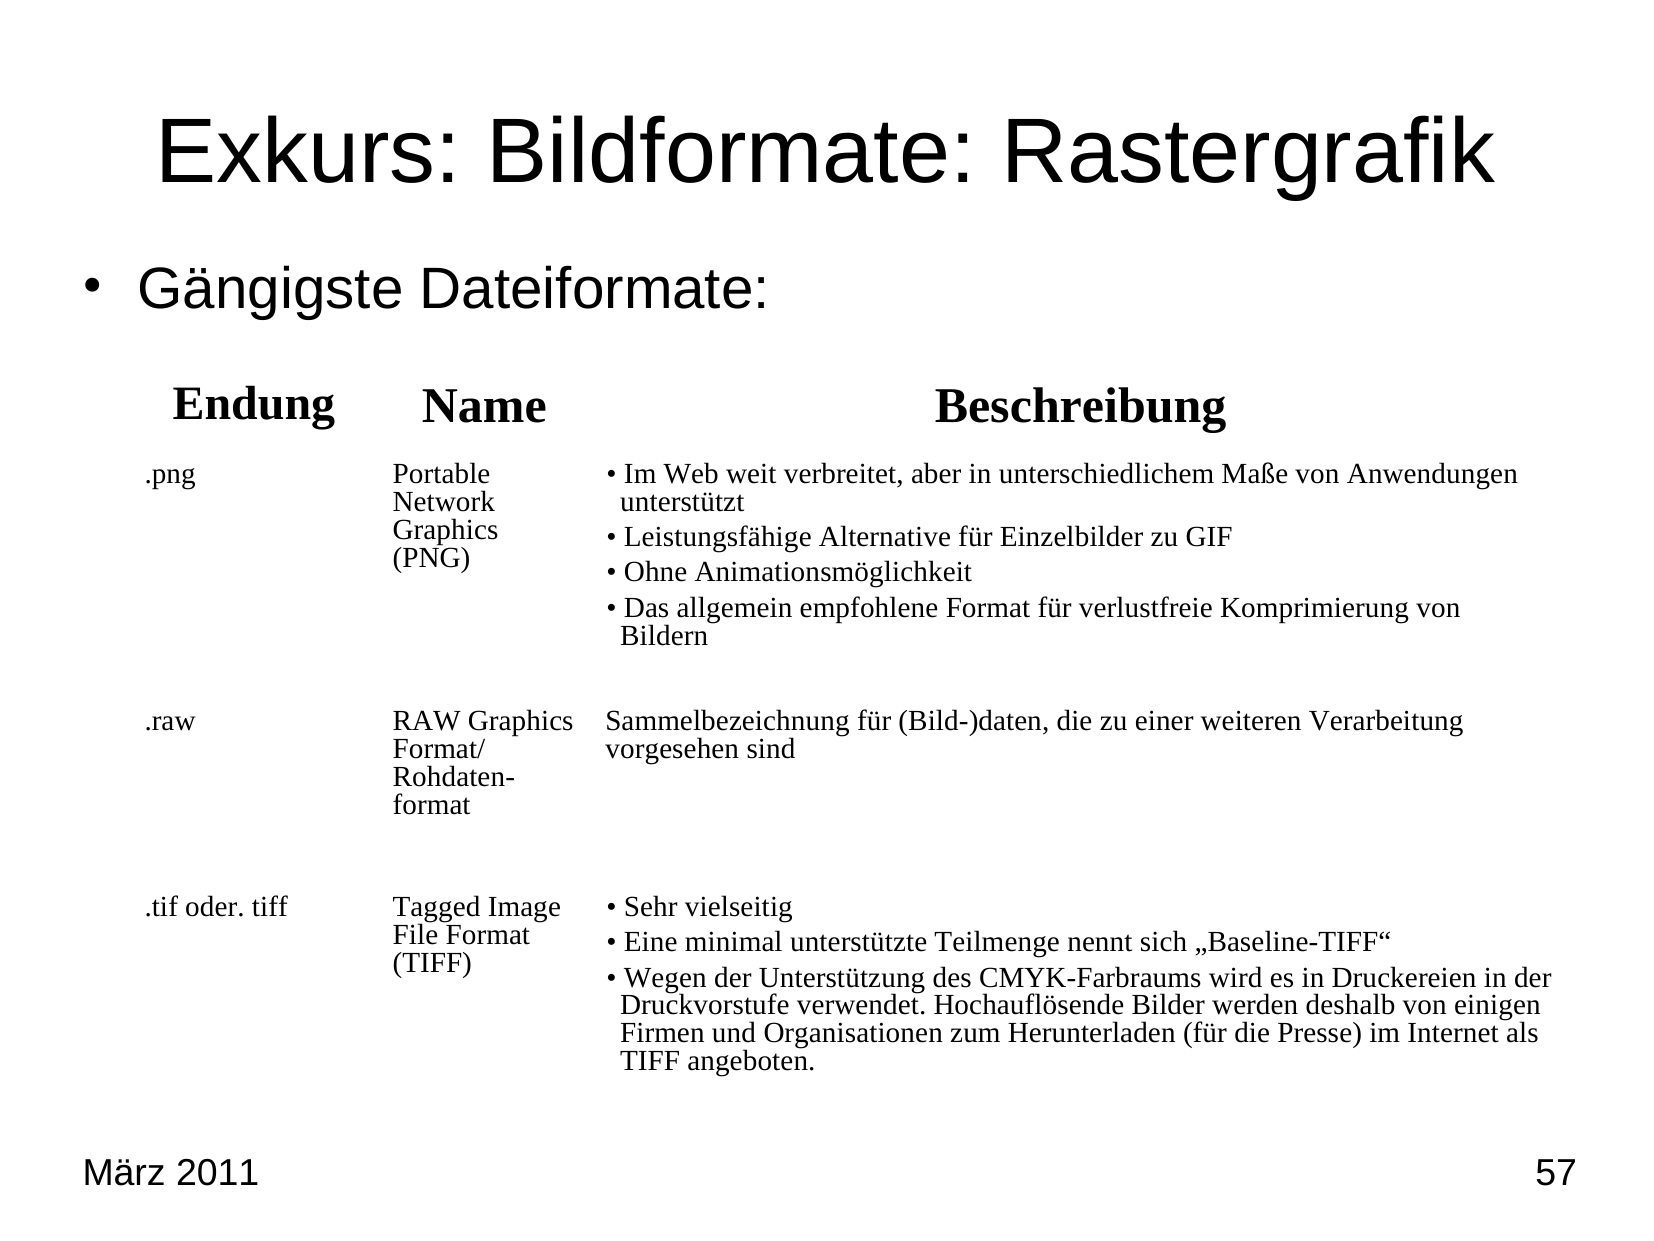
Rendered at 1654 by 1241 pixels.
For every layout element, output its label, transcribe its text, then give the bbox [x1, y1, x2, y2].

table_header Beschreibung [591, 351, 1571, 440]
list Gängigste Dateiformate: [82, 245, 814, 340]
table_header Name [378, 351, 591, 440]
table_cell RAW Graphics Format/ Rohdaten-format [378, 687, 591, 873]
table_cell Sammelbezeichnung für (Bild-)daten, die zu einer weiteren Verarbeitung vorgesehen sind [591, 687, 1571, 873]
table_cell • Sehr vielseitig • Eine minimal unterstützte Teilmenge nennt sich „Baseline-TIFF“ • Wegen der Unterstützung des CMYK-Farbraums wird es in Druckereien in der Druckvorstufe verwendet. Hochauflösende Bilder werden deshalb von einigen Firmen und Organisationen zum Herunterladen (für die Presse) im Internet als TIFF angeboten. [591, 873, 1571, 1113]
table_header Endung [130, 351, 378, 440]
table_cell Tagged Image File Format (TIFF) [378, 873, 591, 1113]
table_cell .tif oder. tiff [130, 873, 378, 1113]
table_cell • Im Web weit verbreitet, aber in unterschiedlichem Maße von Anwendungen unterstützt • Leistungsfähige Alternative für Einzelbilder zu GIF • Ohne Animationsmöglichkeit • Das allgemein empfohlene Format für verlustfreie Komprimierung von Bildern [591, 440, 1571, 687]
table_cell Portable Network Graphics (PNG) [378, 440, 591, 687]
table_cell .png [130, 440, 378, 687]
title Exkurs: Bildformate: Rastergrafik [82, 49, 1571, 254]
table_cell .raw [130, 687, 378, 873]
